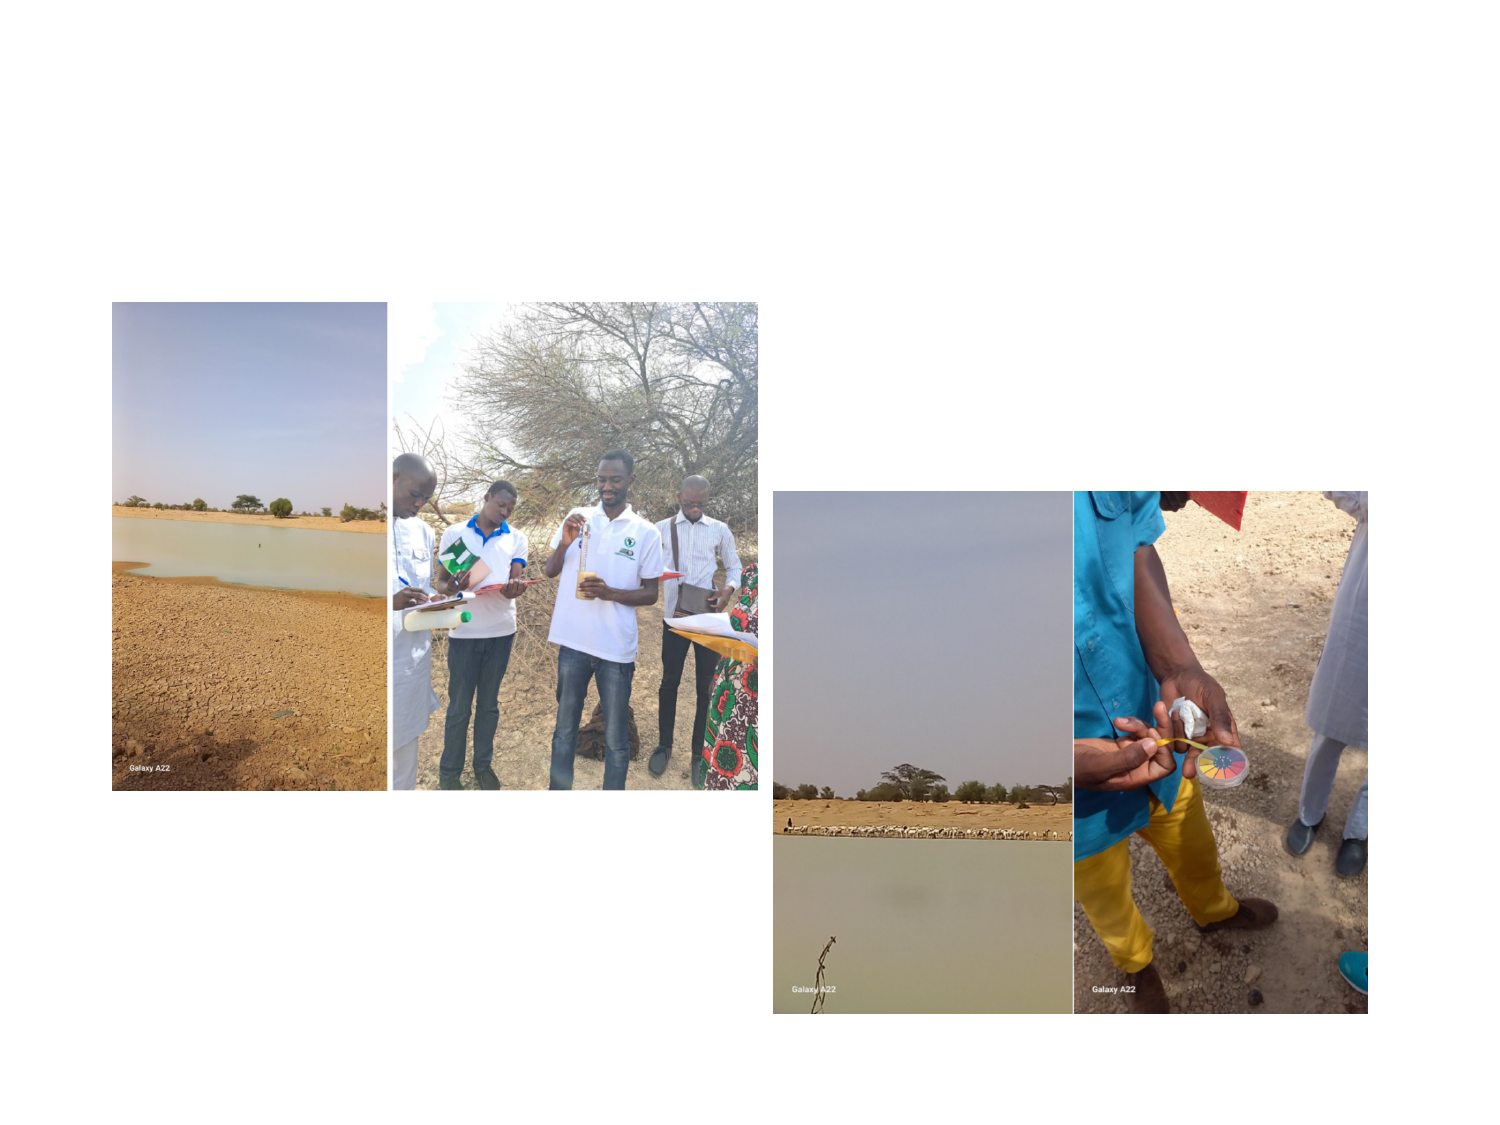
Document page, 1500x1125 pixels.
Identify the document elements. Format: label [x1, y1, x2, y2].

picture [773, 491, 1368, 1014]
picture [112, 302, 758, 791]
